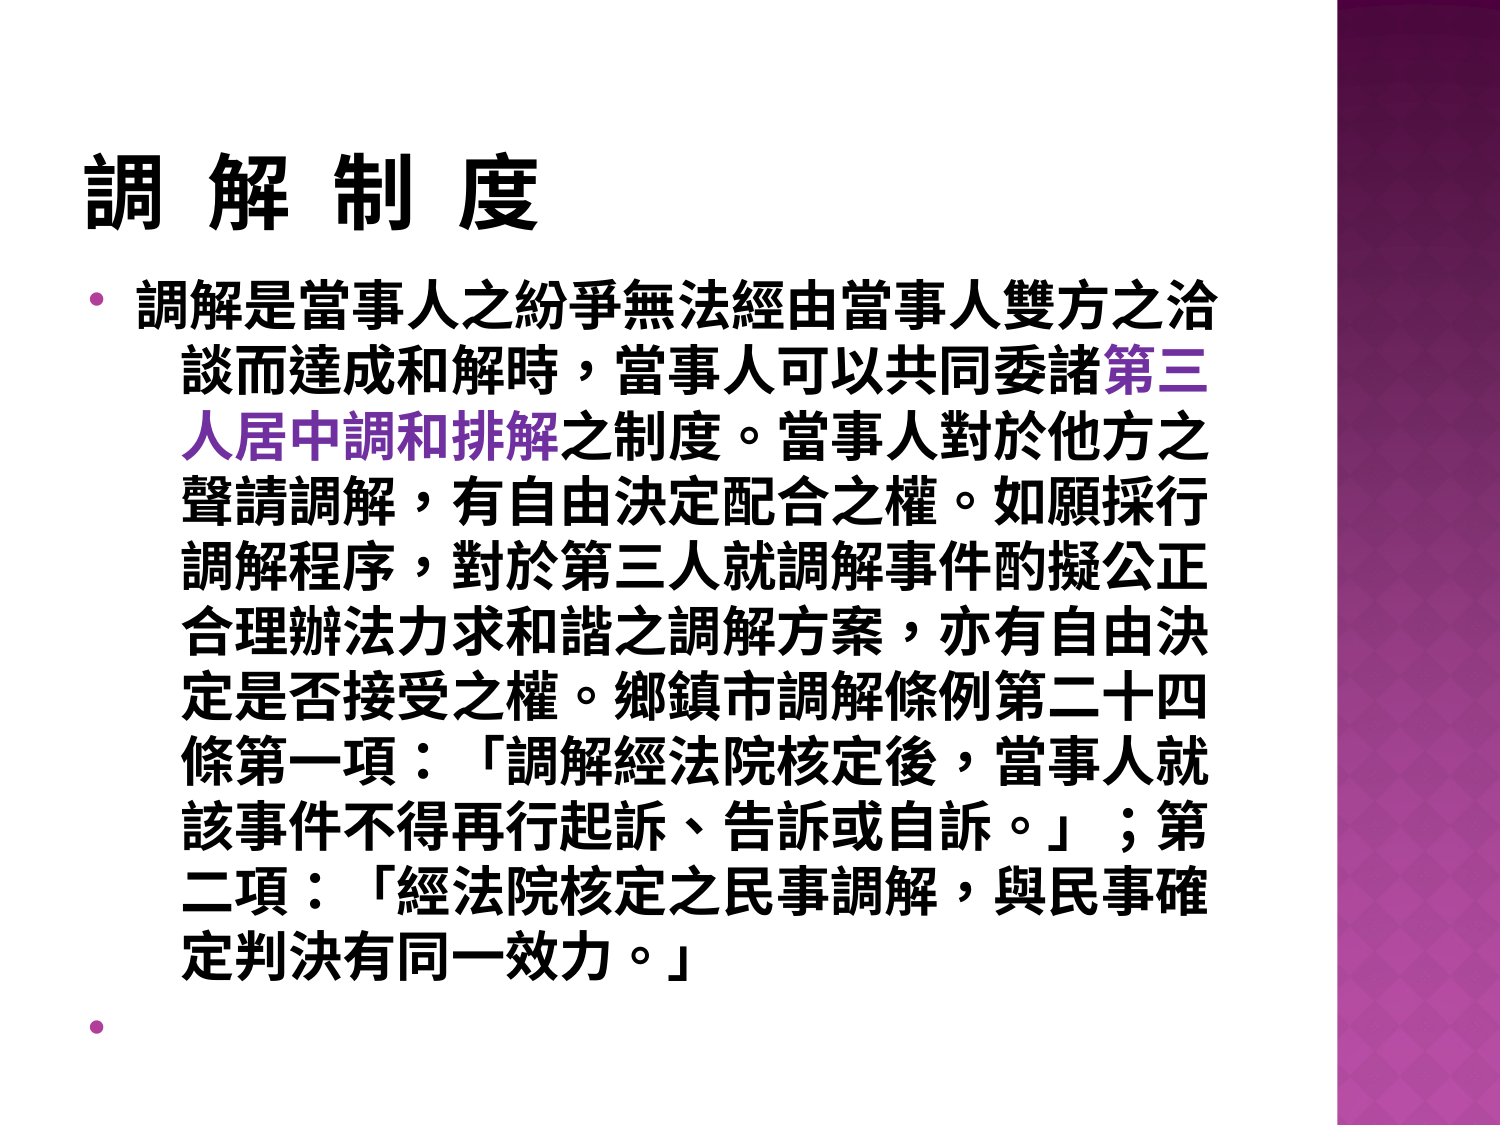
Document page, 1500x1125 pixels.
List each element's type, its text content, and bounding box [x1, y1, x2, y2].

title 調 解 制 度 [75, 52, 1263, 240]
list 調解是當事人之紛爭無法經由當事人雙方之洽談而達成和解時，當事人可以共同委諸第三人居中調和排解之制度。當事人對於他方之聲請調解，有自由決定配合之權。如願採行調解程序，對於第三人就調解事件酌擬公正合理辦法力求和諧之調解方案，亦有自由決定是否接受之權。鄉鎮市調解條例第二十四條第一項：「調解經法院核定後，當事人就該事件不得再行起訴、告訴或自訴。」；第二項：「經法院核定之民事調解，與民事確定判決有同一效力。」 [75, 264, 1263, 1060]
